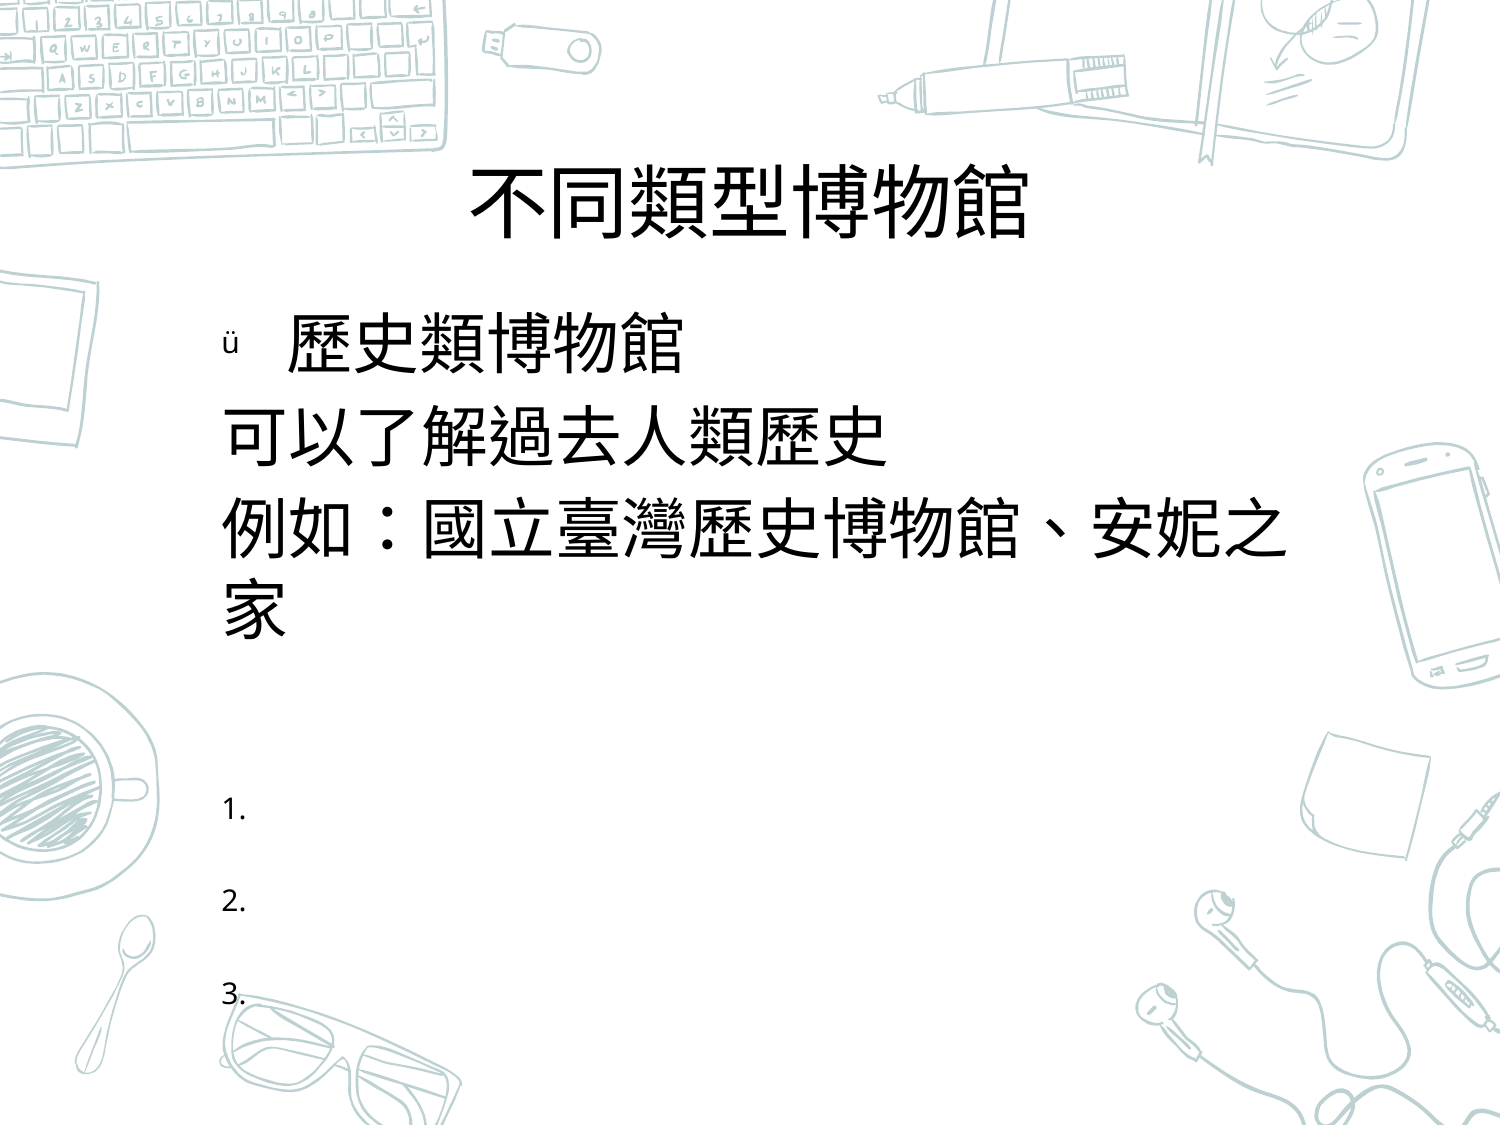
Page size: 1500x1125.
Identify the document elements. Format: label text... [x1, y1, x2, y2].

title 不同類型博物館 [185, 136, 1315, 264]
list 歷史類博物館 可以了解過去人類歷史 例如：國立臺灣歷史博物館、安妮之家 [185, 287, 1353, 1125]
